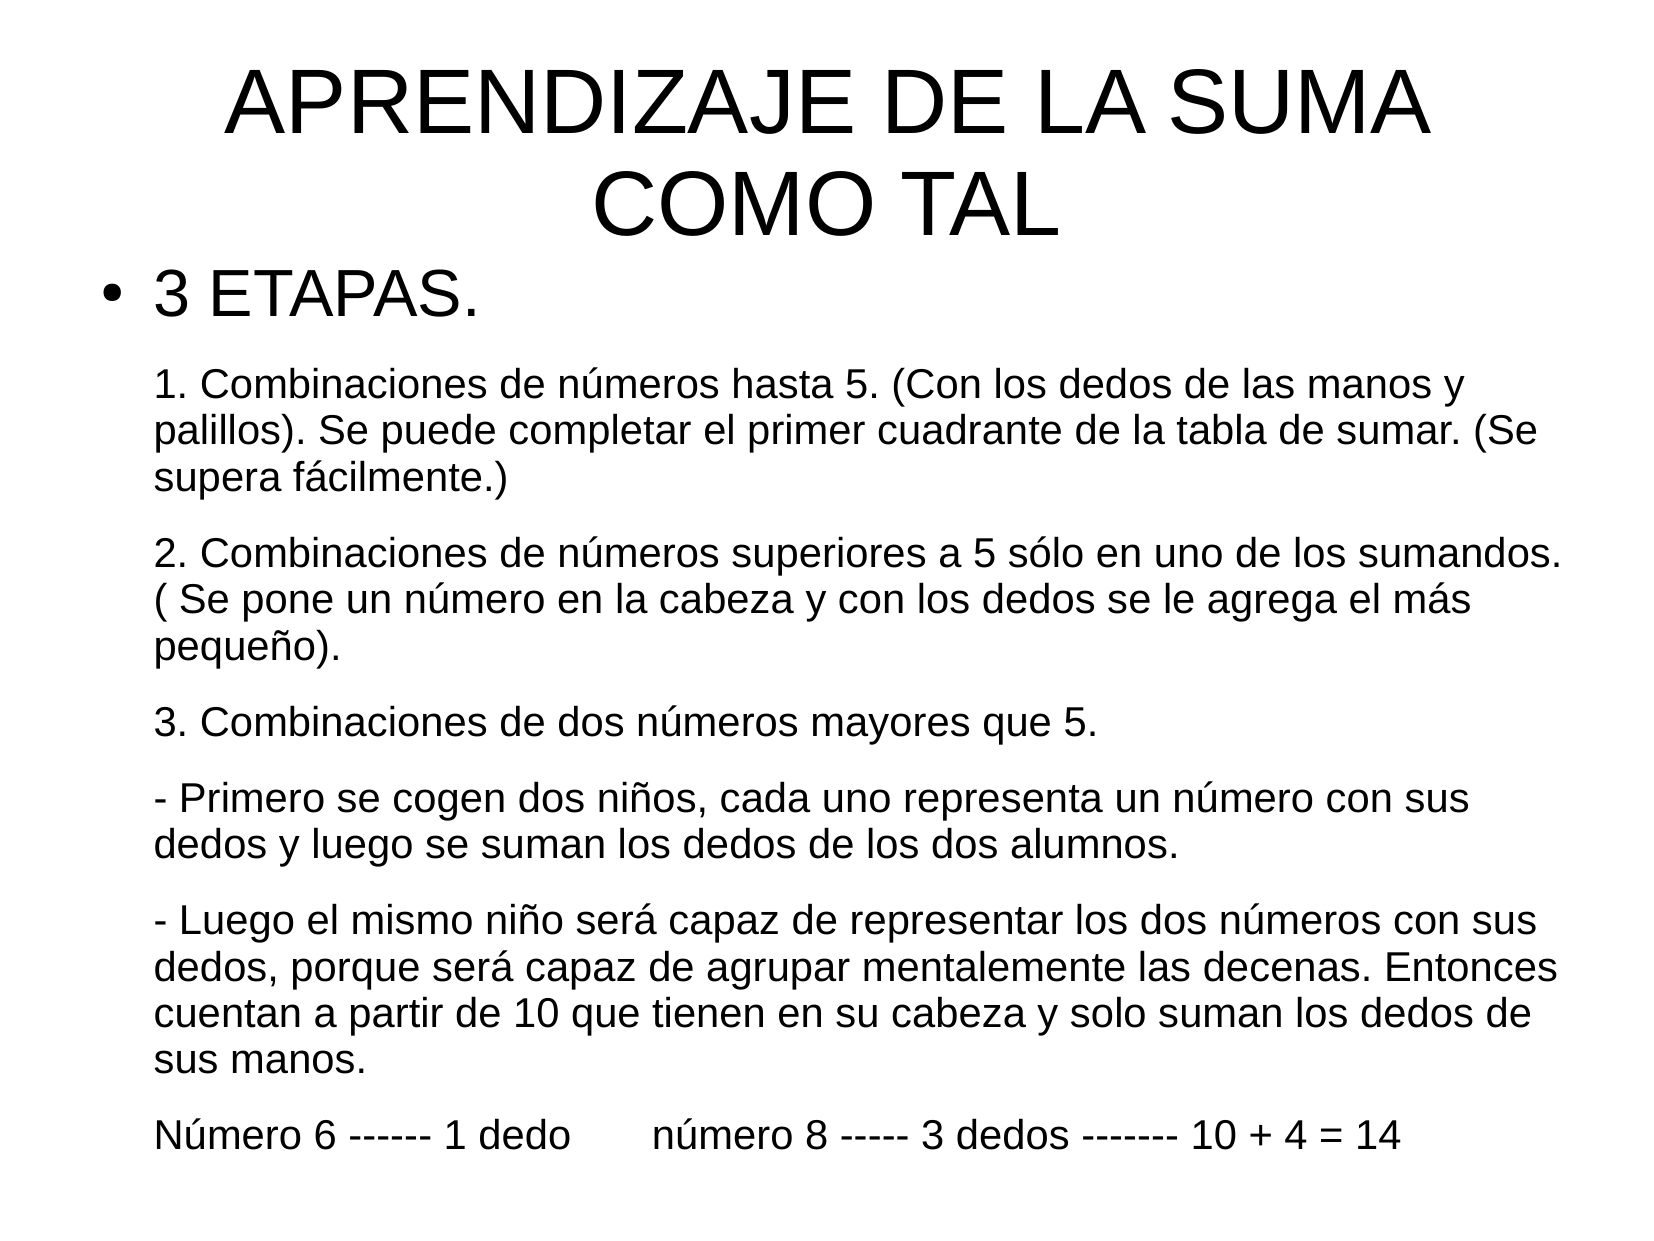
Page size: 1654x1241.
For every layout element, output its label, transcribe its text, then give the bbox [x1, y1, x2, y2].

list 3 ETAPAS. 1. Combinaciones de números hasta 5. (Con los dedos de las manos y palillos). Se puede completar el primer cuadrante de la tabla de sumar. (Se supera fácilmente.) 2. Combinaciones de números superiores a 5 sólo en uno de los sumandos. ( Se pone un número en la cabeza y con los dedos se le agrega el más pequeño). 3. Combinaciones de dos números mayores que 5. - Primero se cogen dos niños, cada uno representa un número con sus dedos y luego se suman los dedos de los dos alumnos. - Luego el mismo niño será capaz de representar los dos números con sus dedos, porque será capaz de agrupar mentalemente las decenas. Entonces cuentan a partir de 10 que tienen en su cabeza y solo suman los dedos de sus manos. Número 6 ------ 1 dedo número 8 ----- 3 dedos ------- 10 + 4 = 14 [82, 256, 1571, 1239]
title APRENDIZAJE DE LA SUMA COMO TAL [82, 49, 1571, 256]
